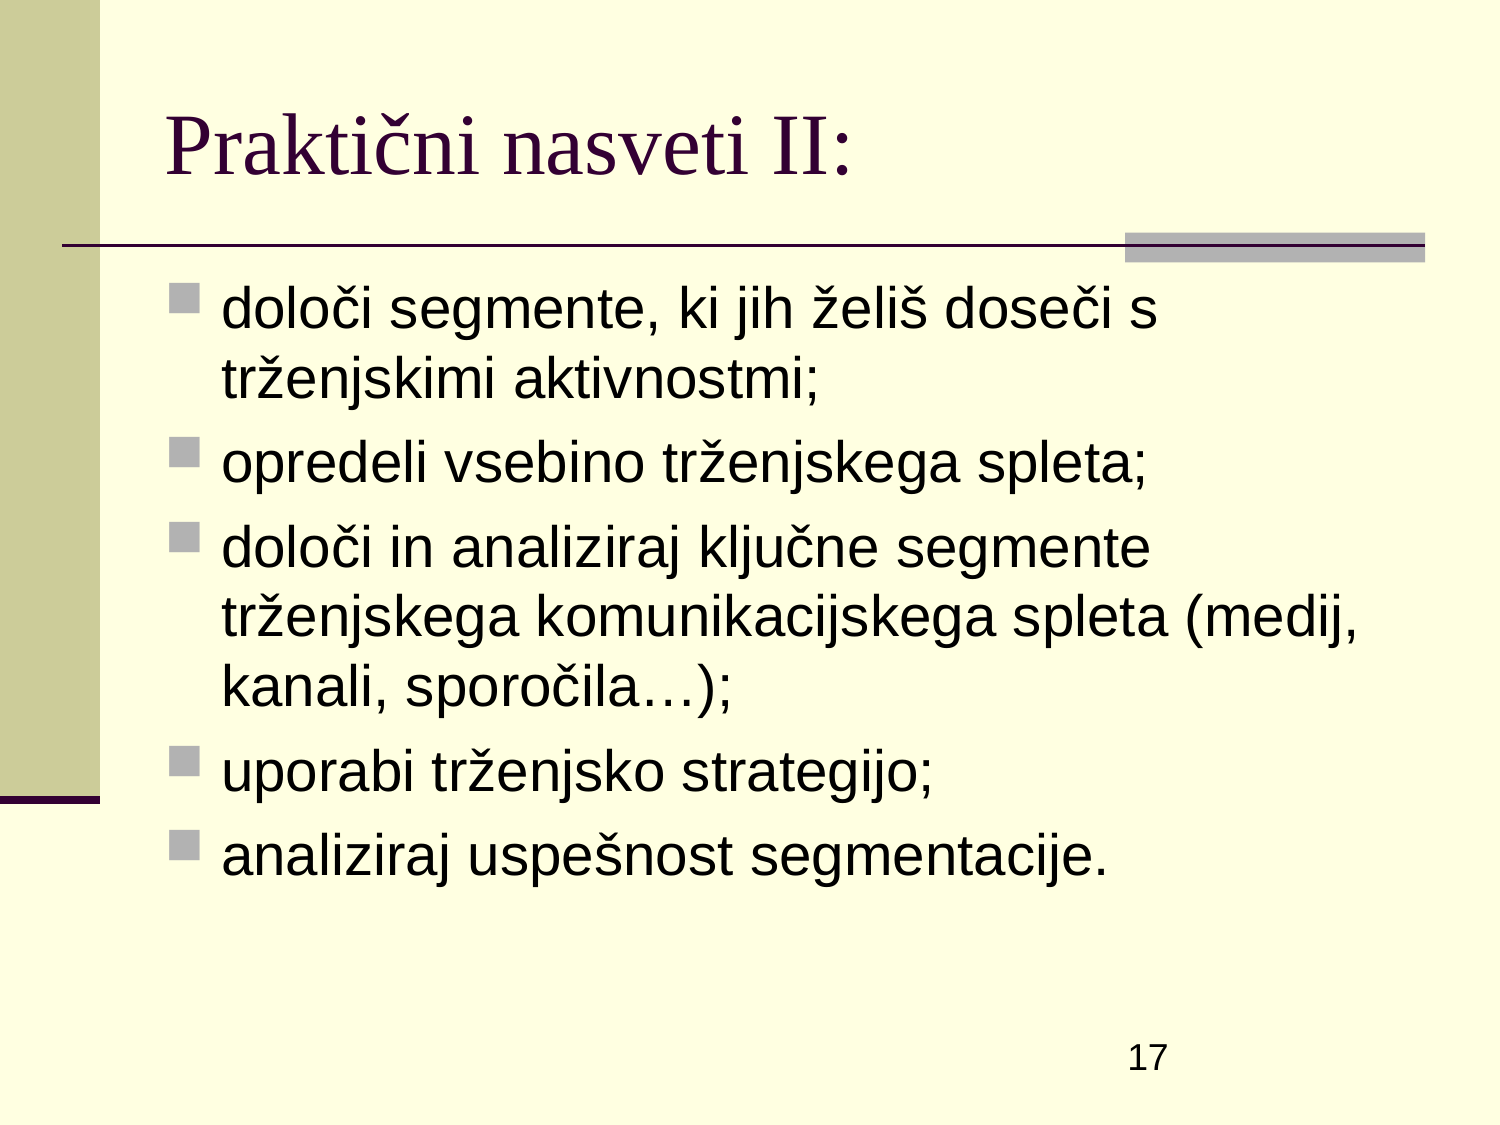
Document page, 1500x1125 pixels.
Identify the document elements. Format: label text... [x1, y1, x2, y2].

list določi segmente, ki jih želiš doseči s trženjskimi aktivnostmi; opredeli vsebino trženjskega spleta; določi in analiziraj ključne segmente trženjskega komunikacijskega spleta (medij, kanali, sporočila…); uporabi trženjsko strategijo; analiziraj uspešnost segmentacije. [150, 262, 1426, 1006]
title Praktični nasveti II: [150, 45, 1426, 234]
